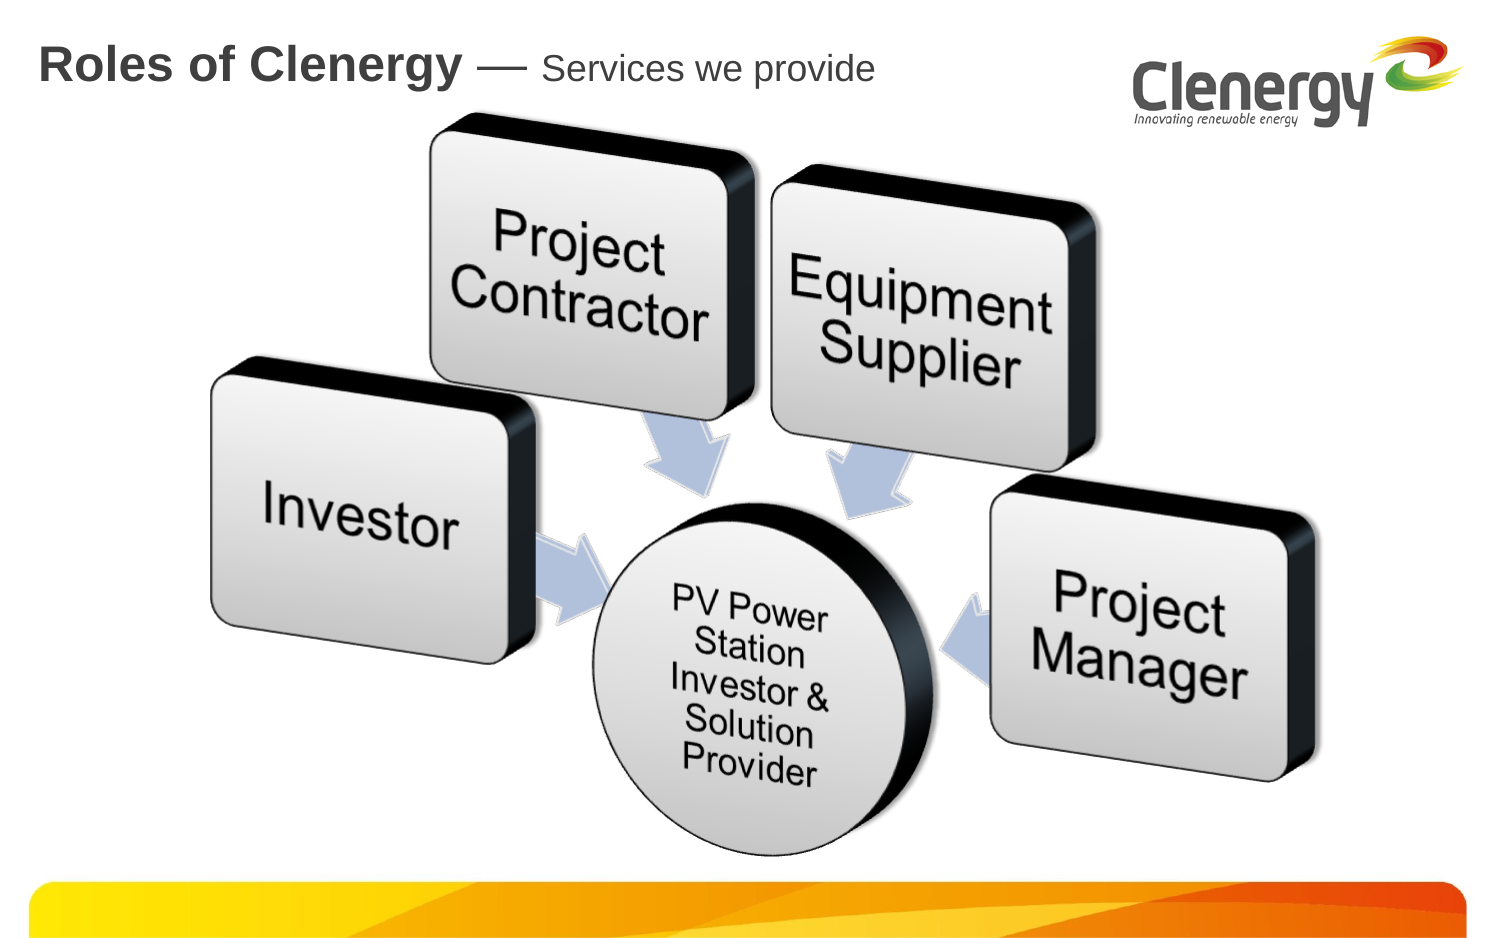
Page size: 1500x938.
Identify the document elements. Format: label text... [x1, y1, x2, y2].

picture [0, 0, 1500, 938]
text_box Roles of Clenergy — Services we provide [23, 23, 1069, 99]
